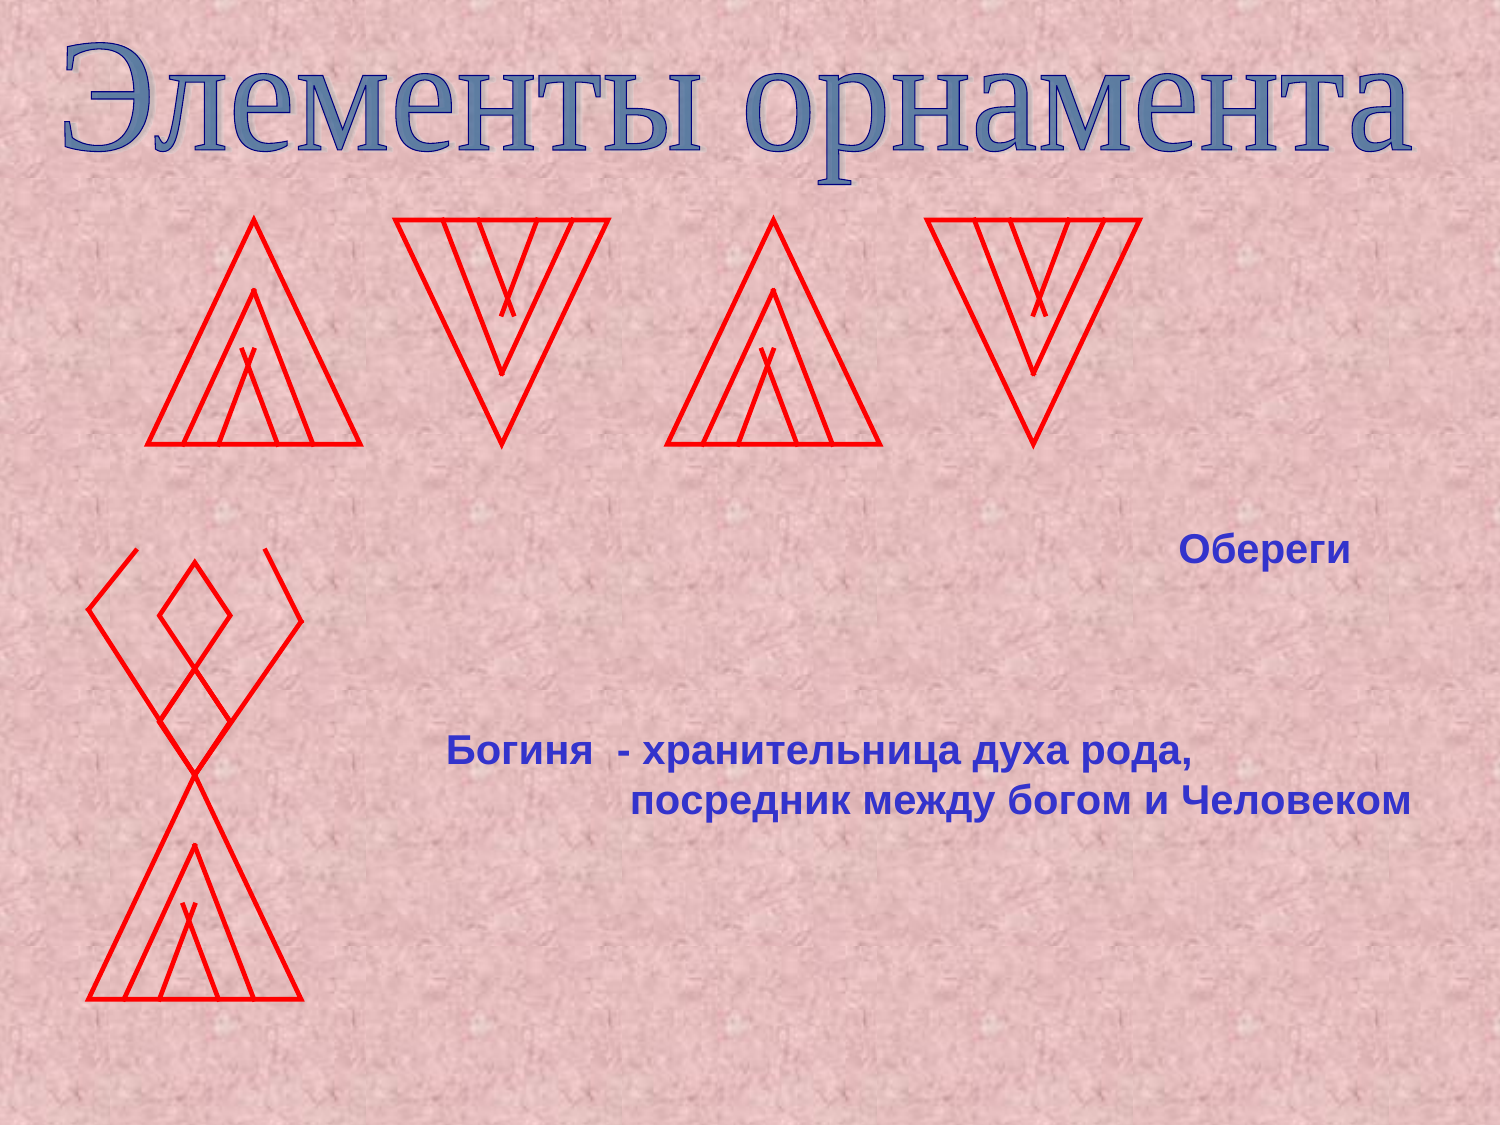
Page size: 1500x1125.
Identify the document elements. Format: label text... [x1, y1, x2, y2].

text_box Элементы орнамента [1352, 73, 1412, 152]
text_box Элементы орнамента [746, 73, 811, 152]
text_box Элементы орнамента [976, 73, 1036, 152]
text_box Богиня - хранительница духа рода, посредник между богом и Человеком [430, 715, 1500, 831]
picture [0, 0, 1500, 1125]
text_box Элементы орнамента [1281, 75, 1343, 150]
text_box Элементы орнамента [538, 75, 601, 150]
text_box Элементы орнамента [1138, 73, 1194, 152]
text_box Элементы орнамента [298, 75, 387, 150]
text_box Элементы орнамента [605, 75, 667, 150]
text_box Элементы орнамента [459, 75, 534, 150]
text_box Элементы орнамента [395, 73, 452, 152]
text_box Элементы орнамента [154, 75, 225, 152]
text_box Элементы орнамента [893, 75, 968, 150]
text_box Элементы орнамента [818, 73, 885, 185]
text_box Элементы орнамента [669, 75, 700, 150]
text_box Обереги [1163, 514, 1424, 580]
text_box Элементы орнамента [1041, 75, 1130, 150]
text_box Элементы орнамента [1201, 75, 1276, 150]
text_box Элементы орнамента [64, 42, 150, 152]
text_box Элементы орнамента [234, 73, 290, 152]
